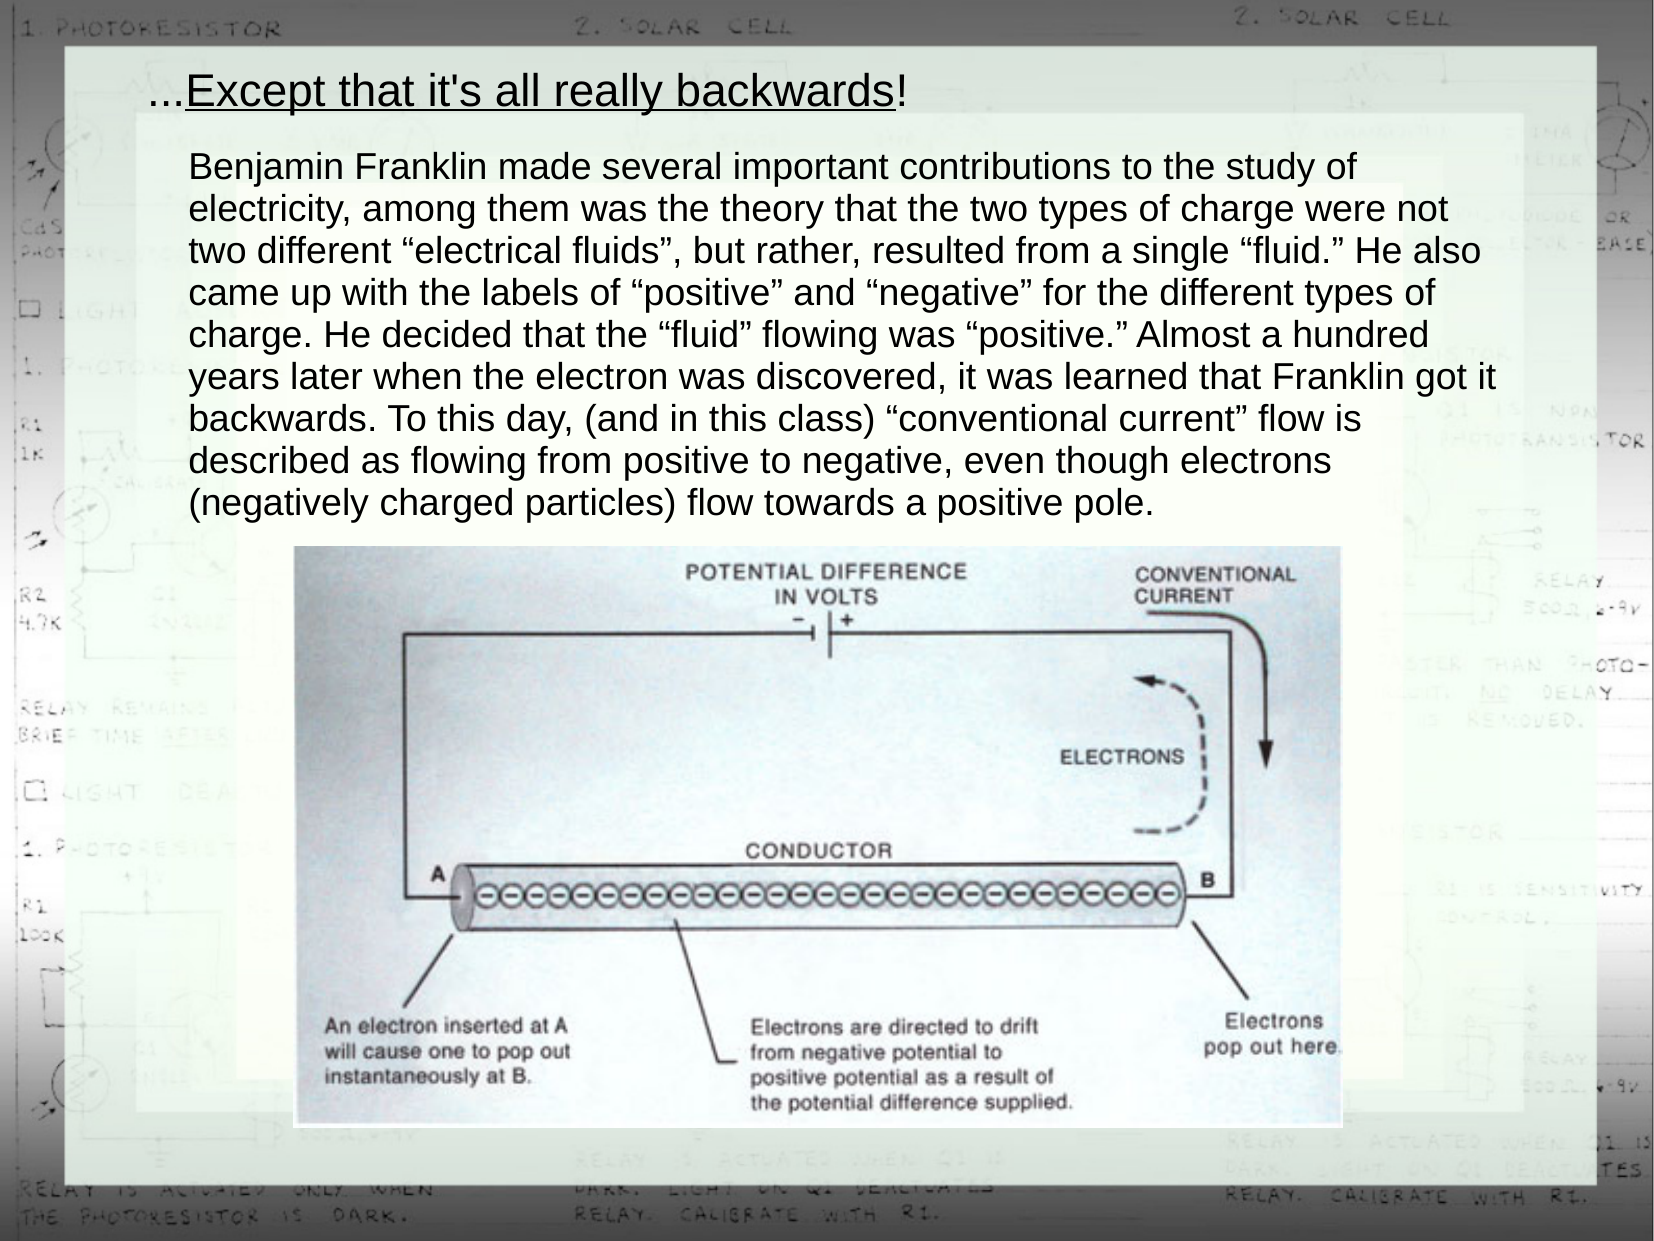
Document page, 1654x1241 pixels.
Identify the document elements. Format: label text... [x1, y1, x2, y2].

text_box ...Except that it's all really backwards! [132, 57, 1108, 124]
picture [0, 0, 1654, 1241]
text_box Benjamin Franklin made several important contributions to the study of electricity, among them was the theory that the two types of charge were not two different “electrical fluids”, but rather, resulted from a single “fluid.” He also came up with the labels of “positive” and “negative” for the different types of charge. He decided that the “fluid” flowing was “positive.” Almost a hundred years later when the electron was discovered, it was learned that Franklin got it backwards. To this day, (and in this class) “conventional current” flow is described as flowing from positive to negative, even though electrons (negatively charged particles) flow towards a positive pole. [173, 138, 1524, 531]
